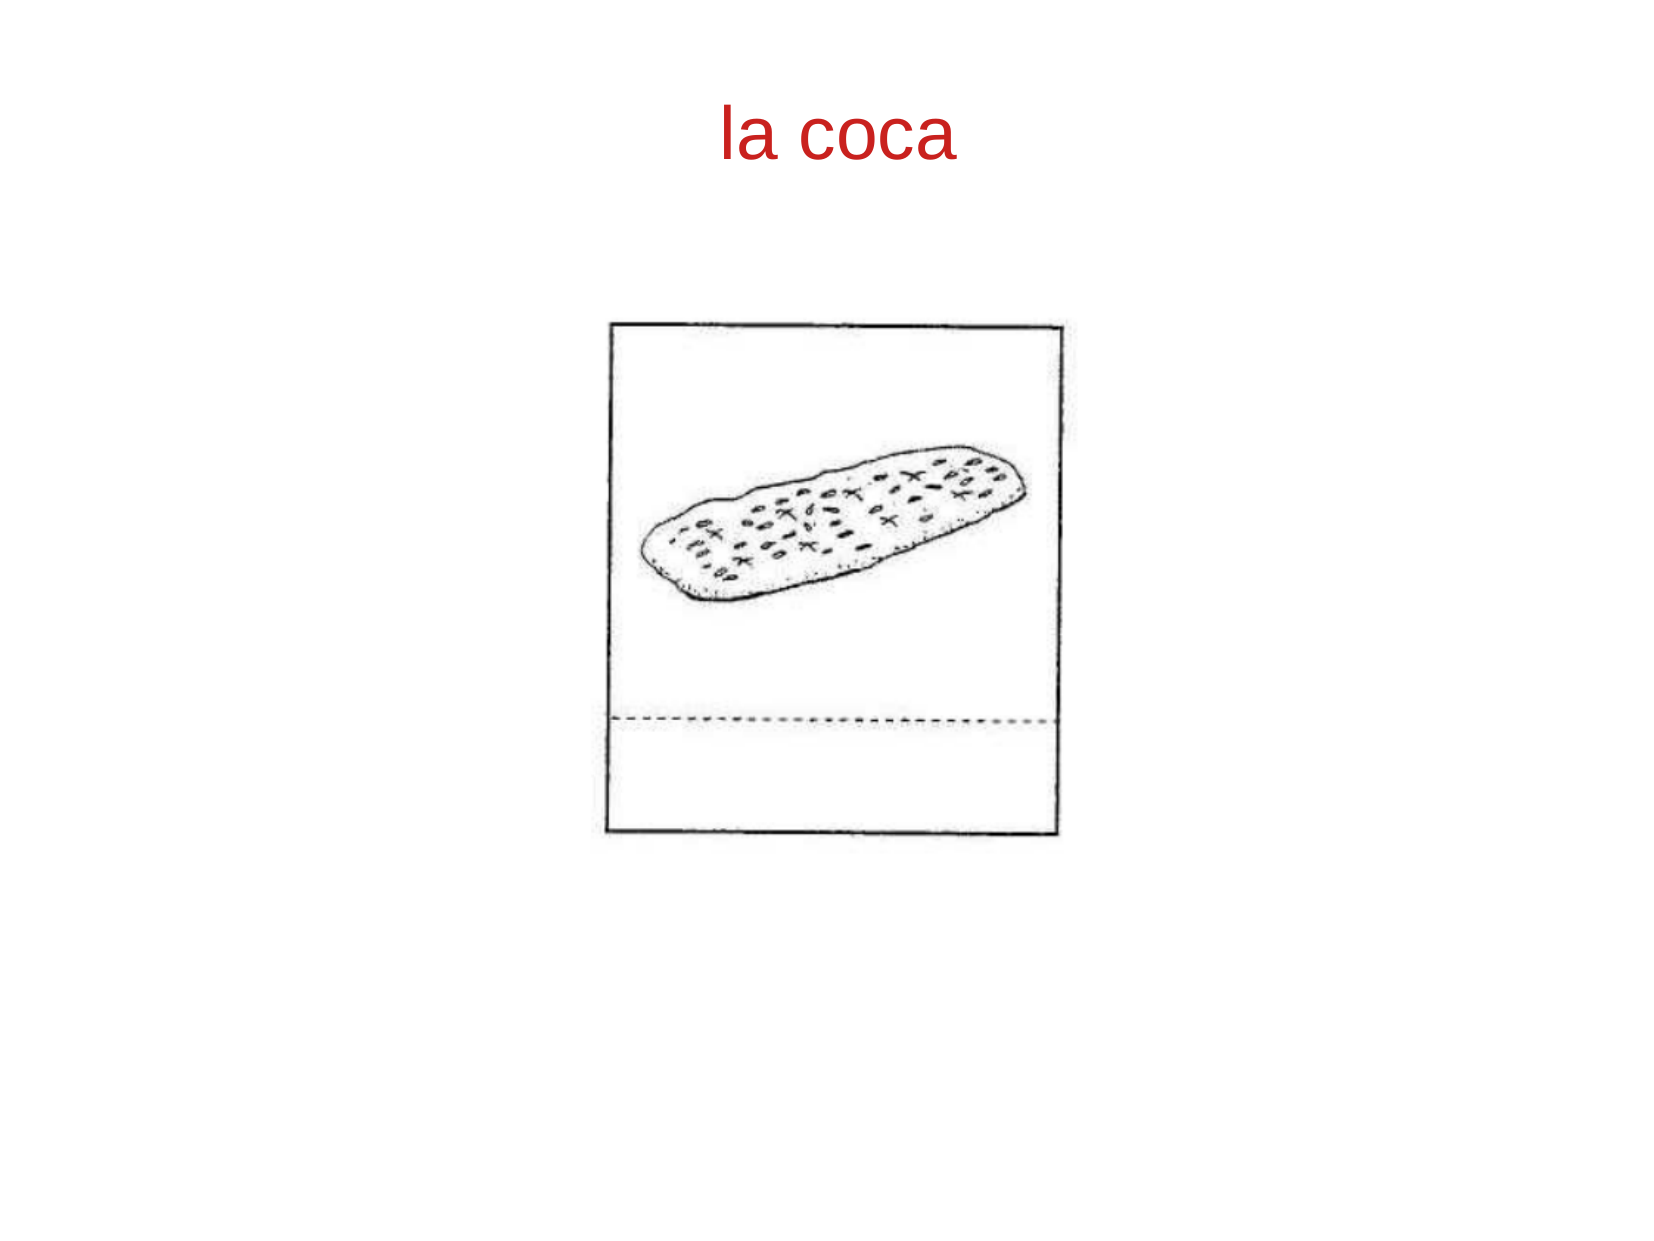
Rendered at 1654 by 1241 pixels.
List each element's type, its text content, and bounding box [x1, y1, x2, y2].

text_box la coca [389, 58, 1288, 201]
picture [581, 291, 1094, 873]
